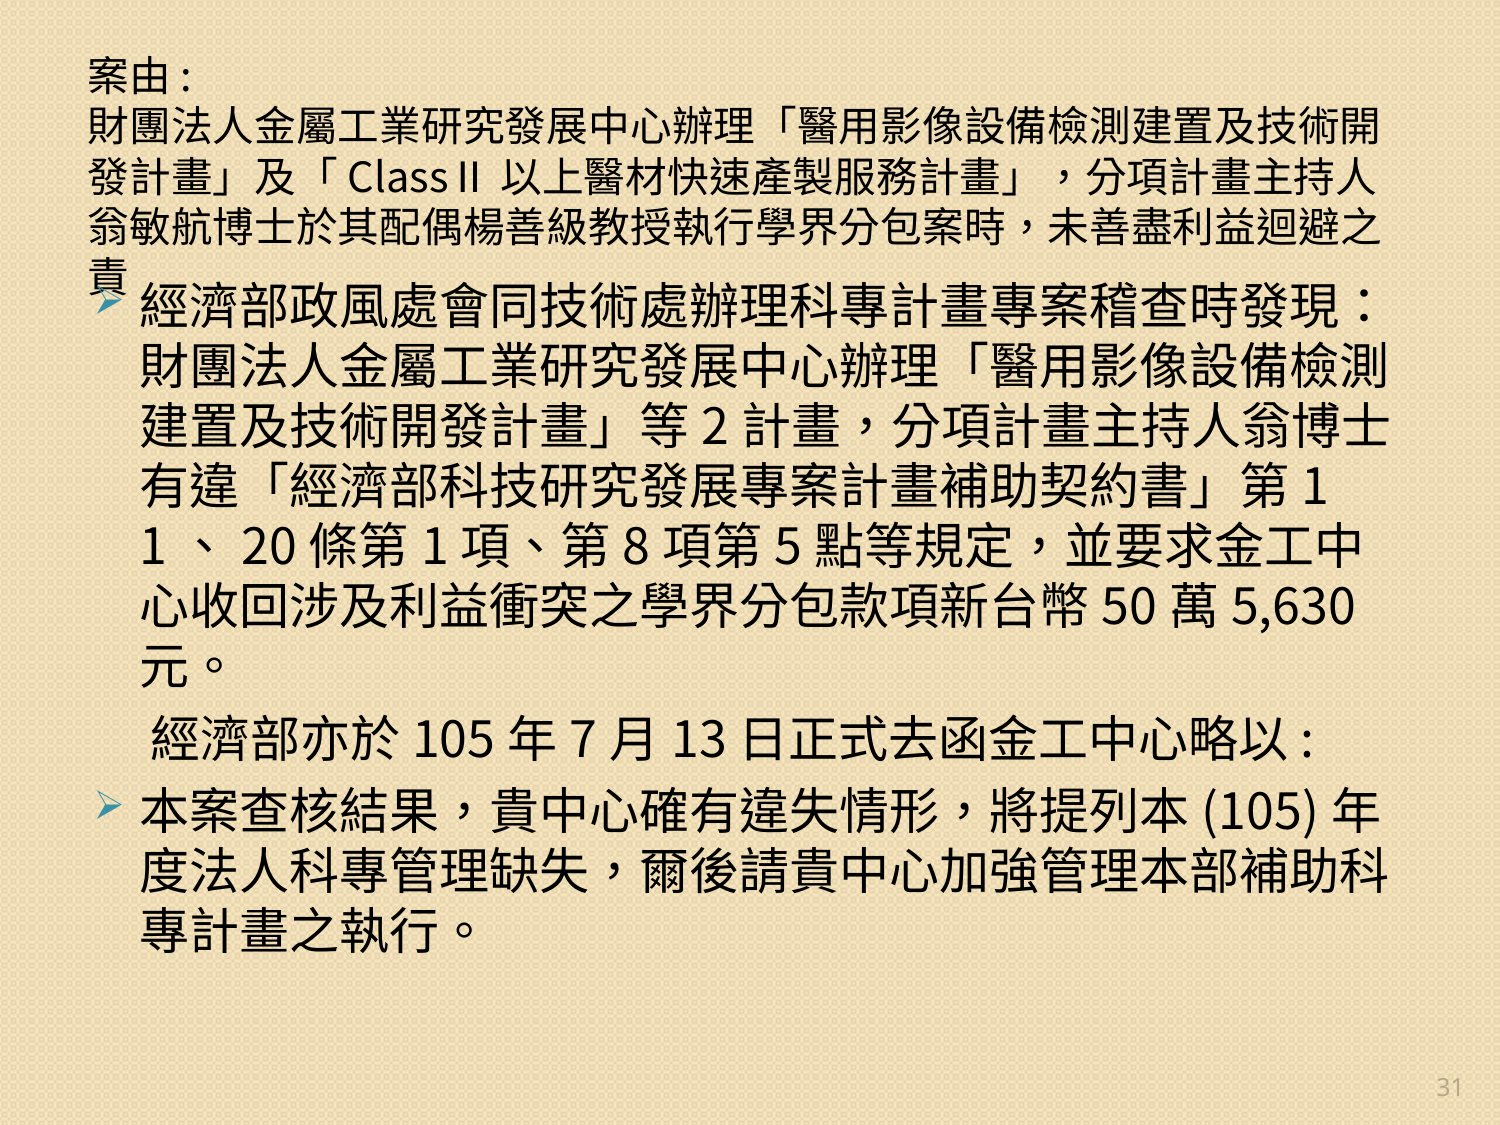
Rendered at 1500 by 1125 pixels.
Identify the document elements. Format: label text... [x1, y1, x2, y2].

list 案由: 財團法人金屬工業研究發展中心辦理「醫用影像設備檢測建置及技術開發計畫」及「ClassⅡ以上醫材快速產製服務計畫」，分項計畫主持人翁敏航博士於其配偶楊善級教授執行學界分包案時，未善盡利益迴避之責 [64, 42, 1412, 267]
picture [0, 0, 1500, 1125]
list 經濟部政風處會同技術處辦理科專計畫專案稽查時發現：財團法人金屬工業研究發展中心辦理「醫用影像設備檢測建置及技術開發計畫」等2計畫，分項計畫主持人翁博士有違「經濟部科技研究發展專案計畫補助契約書」第11、20條第1項、第8項第5點等規定，並要求金工中心收回涉及利益衝突之學界分包款項新台幣50萬5,630元。 經濟部亦於105年7月13日正式去函金工中心略以: 本案查核結果，貴中心確有違失情形，將提列本(105)年度法人科專管理缺失，爾後請貴中心加強管理本部補助科專計畫之執行。 [64, 267, 1413, 1005]
slide_number <編號> [1413, 1034, 1488, 1113]
